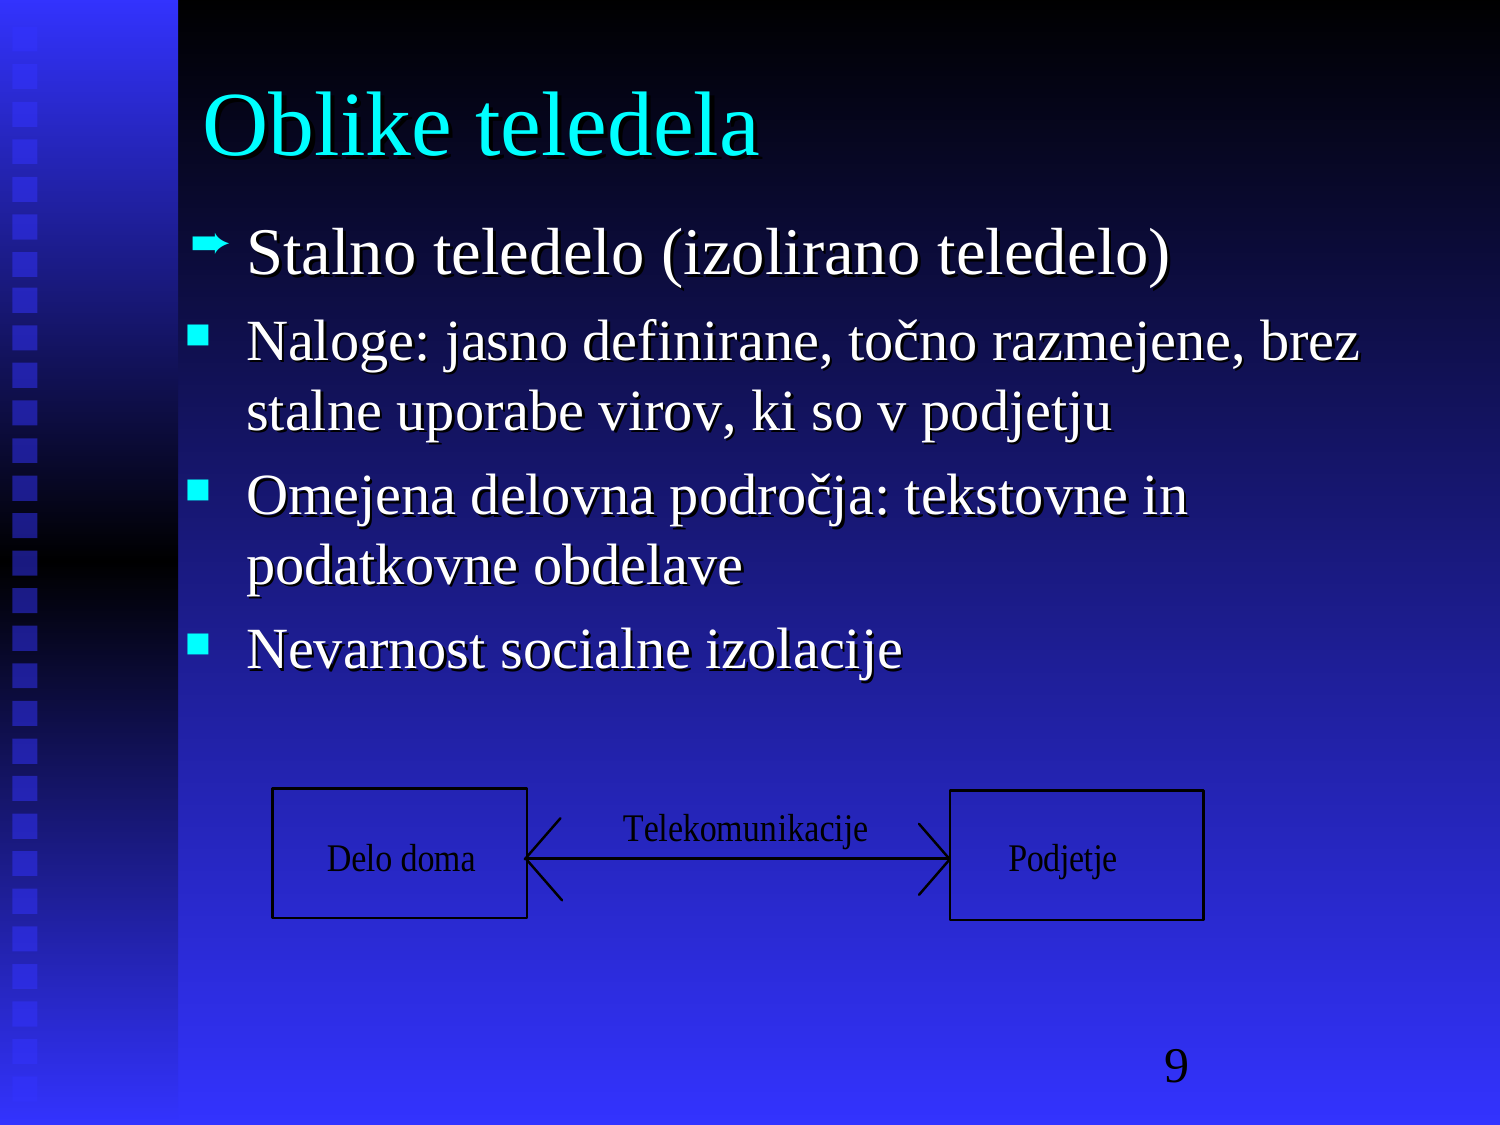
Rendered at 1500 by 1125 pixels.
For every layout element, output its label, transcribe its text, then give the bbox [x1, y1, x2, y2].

chart [87, 662, 1500, 1040]
list Stalno teledelo (izolirano teledelo) Naloge: jasno definirane, točno razmejene, brez stalne uporabe virov, ki so v podjetju Omejena delovna področja: tekstovne in podatkovne obdelave Nevarnost socialne izolacije [174, 199, 1450, 662]
title Oblike teledela [187, 24, 1463, 213]
